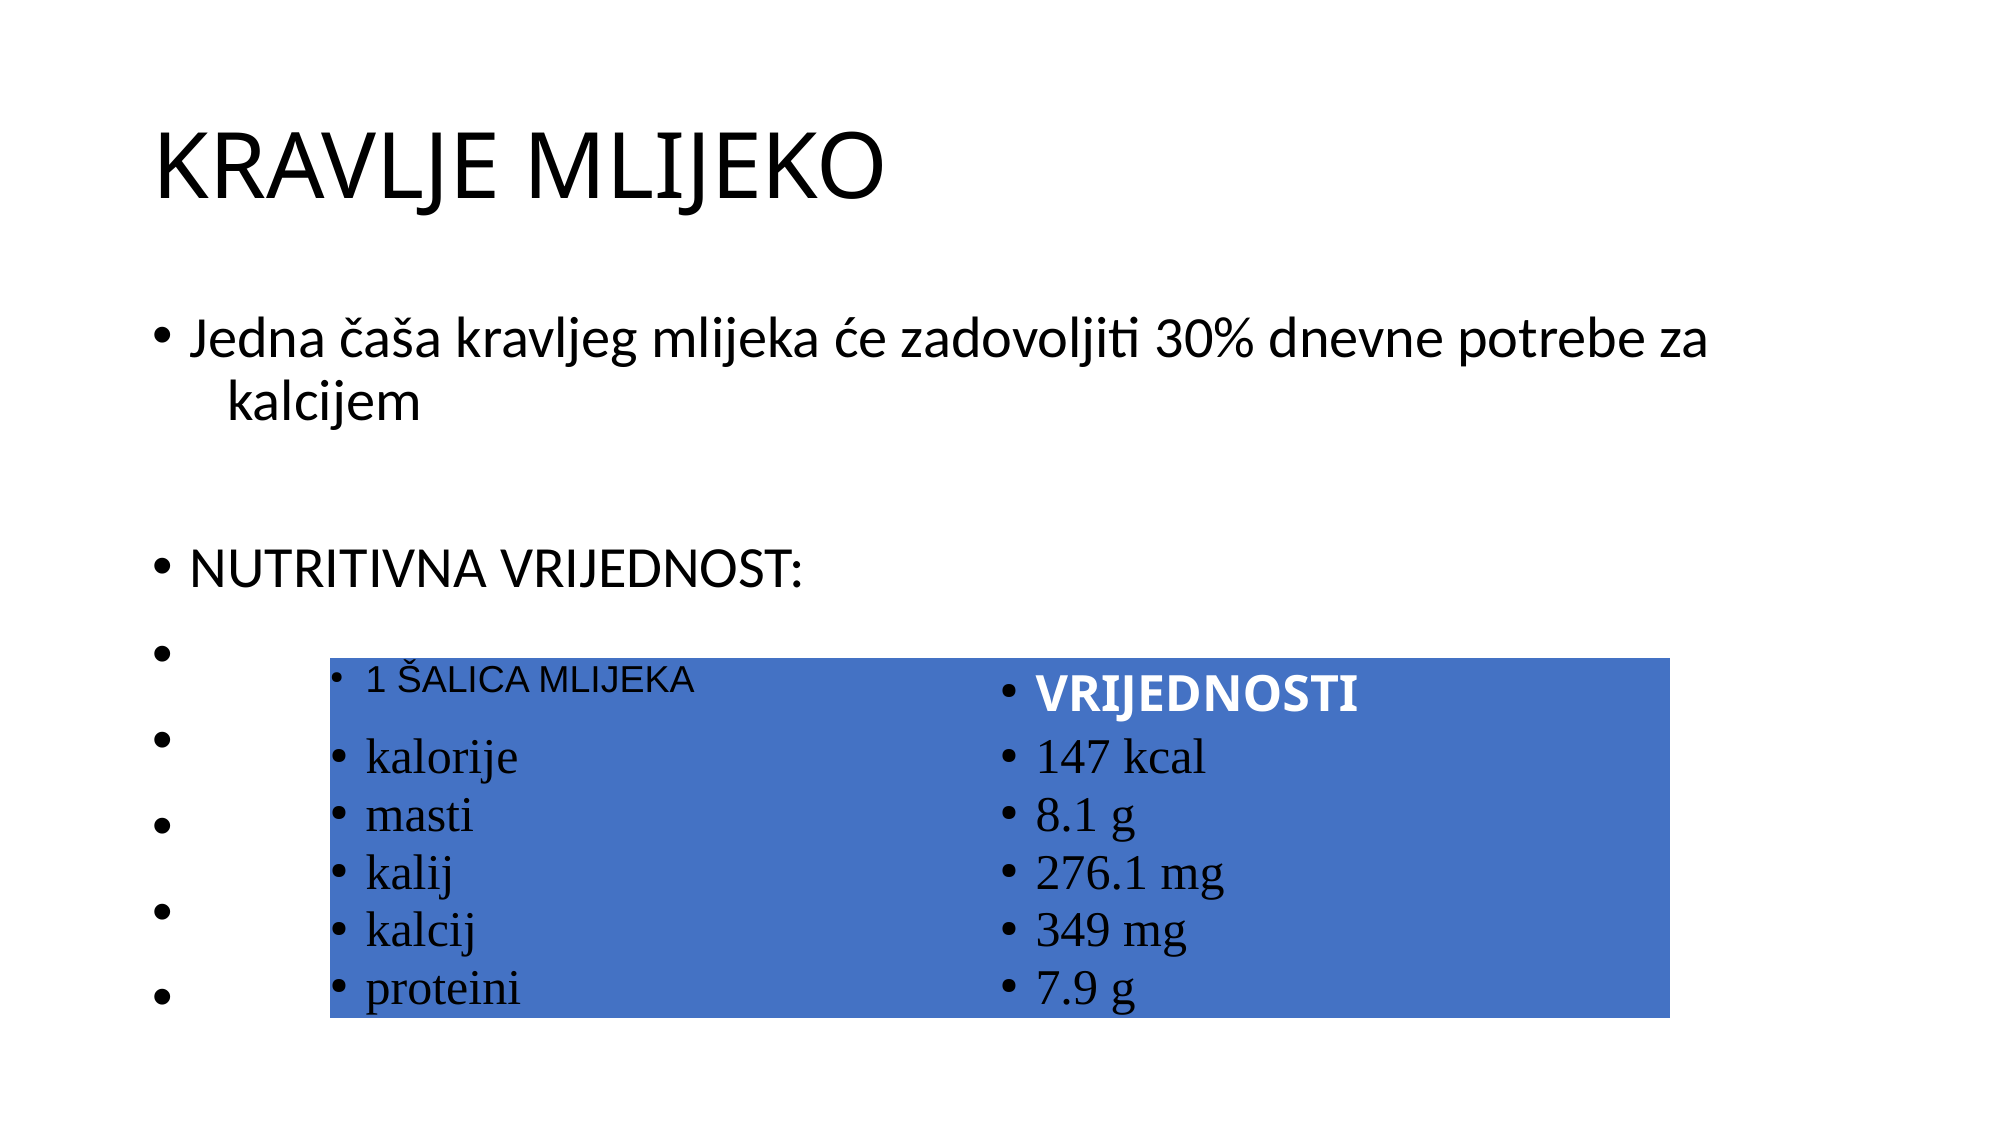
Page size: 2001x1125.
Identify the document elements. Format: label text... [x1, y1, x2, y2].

table_cell 349 mg [1000, 902, 1670, 960]
table_header 1 ŠALICA MLIJEKA [330, 658, 1000, 729]
list Jedna čaša kravljeg mlijeka će zadovoljiti 30% dnevne potrebe za kalcijem NUTRITIVNA VRIJEDNOST: [137, 299, 1863, 1066]
table_header VRIJEDNOSTI [1000, 658, 1670, 729]
table_cell 276.1 mg [1000, 845, 1670, 902]
table_cell proteini [330, 960, 1000, 1018]
table_cell masti [330, 787, 1000, 845]
table_cell 7.9 g [1000, 960, 1670, 1018]
table_cell kalorije [330, 729, 1000, 787]
table_cell 147 kcal [1000, 729, 1670, 787]
table_cell kalij [330, 845, 1000, 902]
title KRAVLJE MLIJEKO [137, 59, 1863, 278]
table_cell 8.1 g [1000, 787, 1670, 845]
table_cell kalcij [330, 902, 1000, 960]
